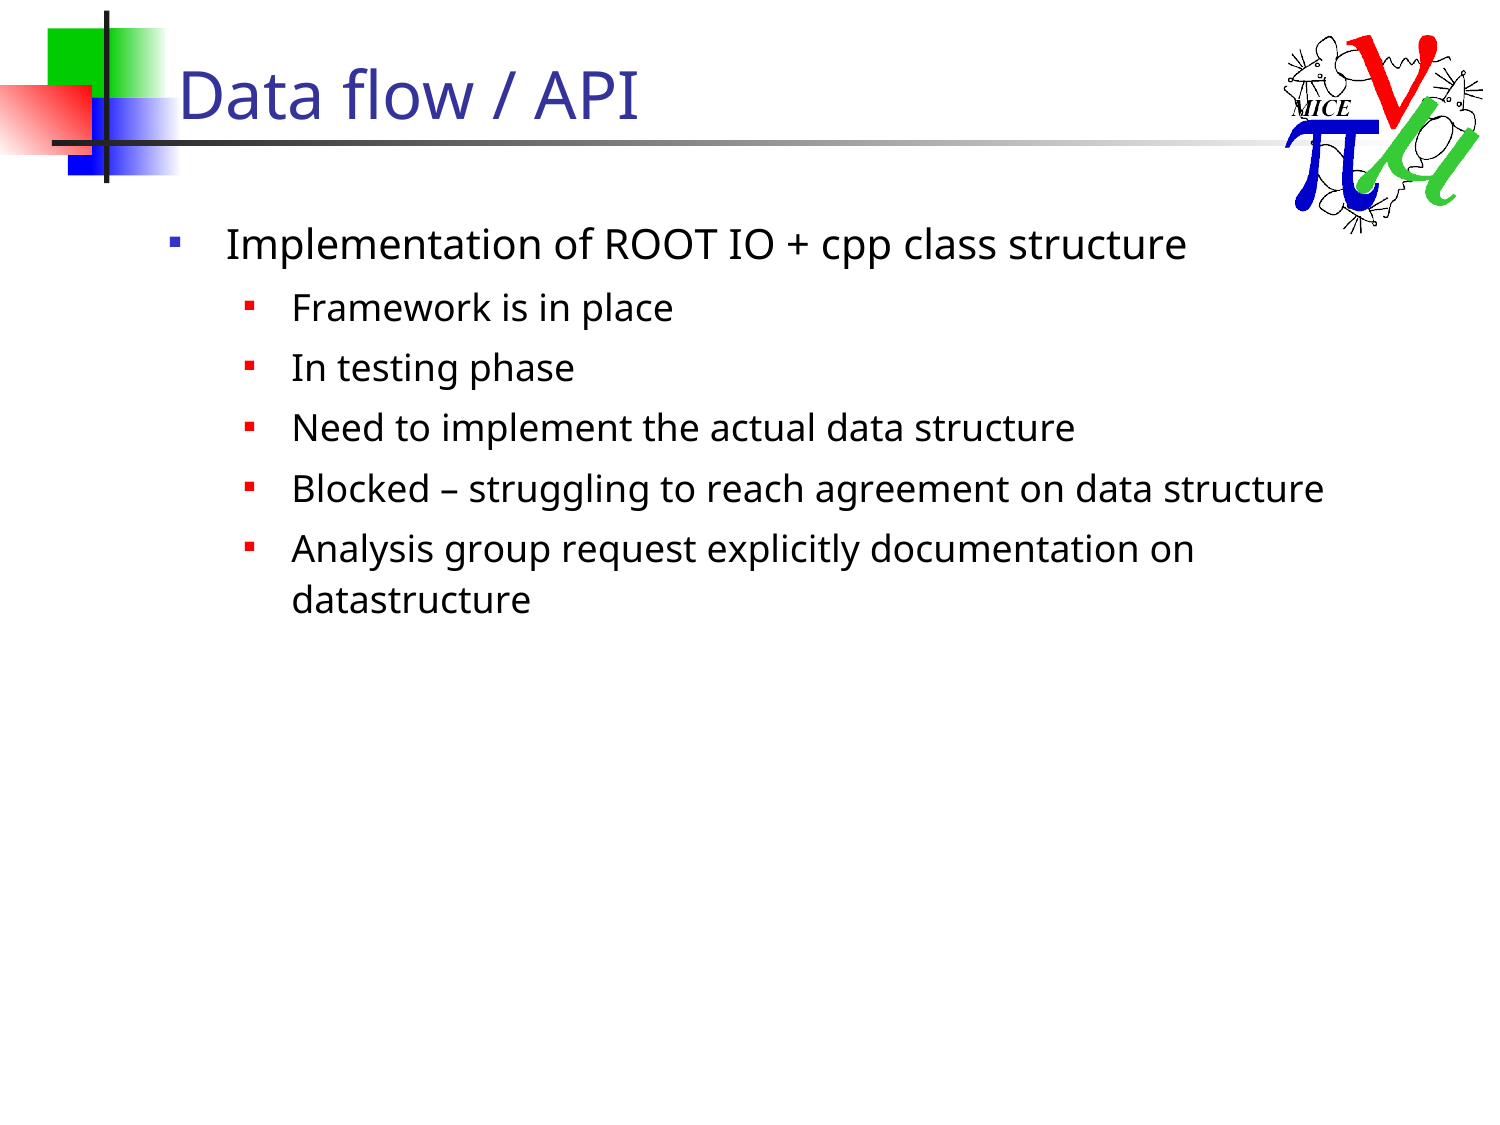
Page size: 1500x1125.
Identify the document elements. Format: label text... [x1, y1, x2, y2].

list Implementation of ROOT IO + cpp class structure Framework is in place In testing phase Need to implement the actual data structure Blocked – struggling to reach agreement on data structure Analysis group request explicitly documentation on datastructure [154, 207, 1353, 568]
picture [1264, 5, 1500, 251]
title Data flow / API [162, 0, 1441, 188]
